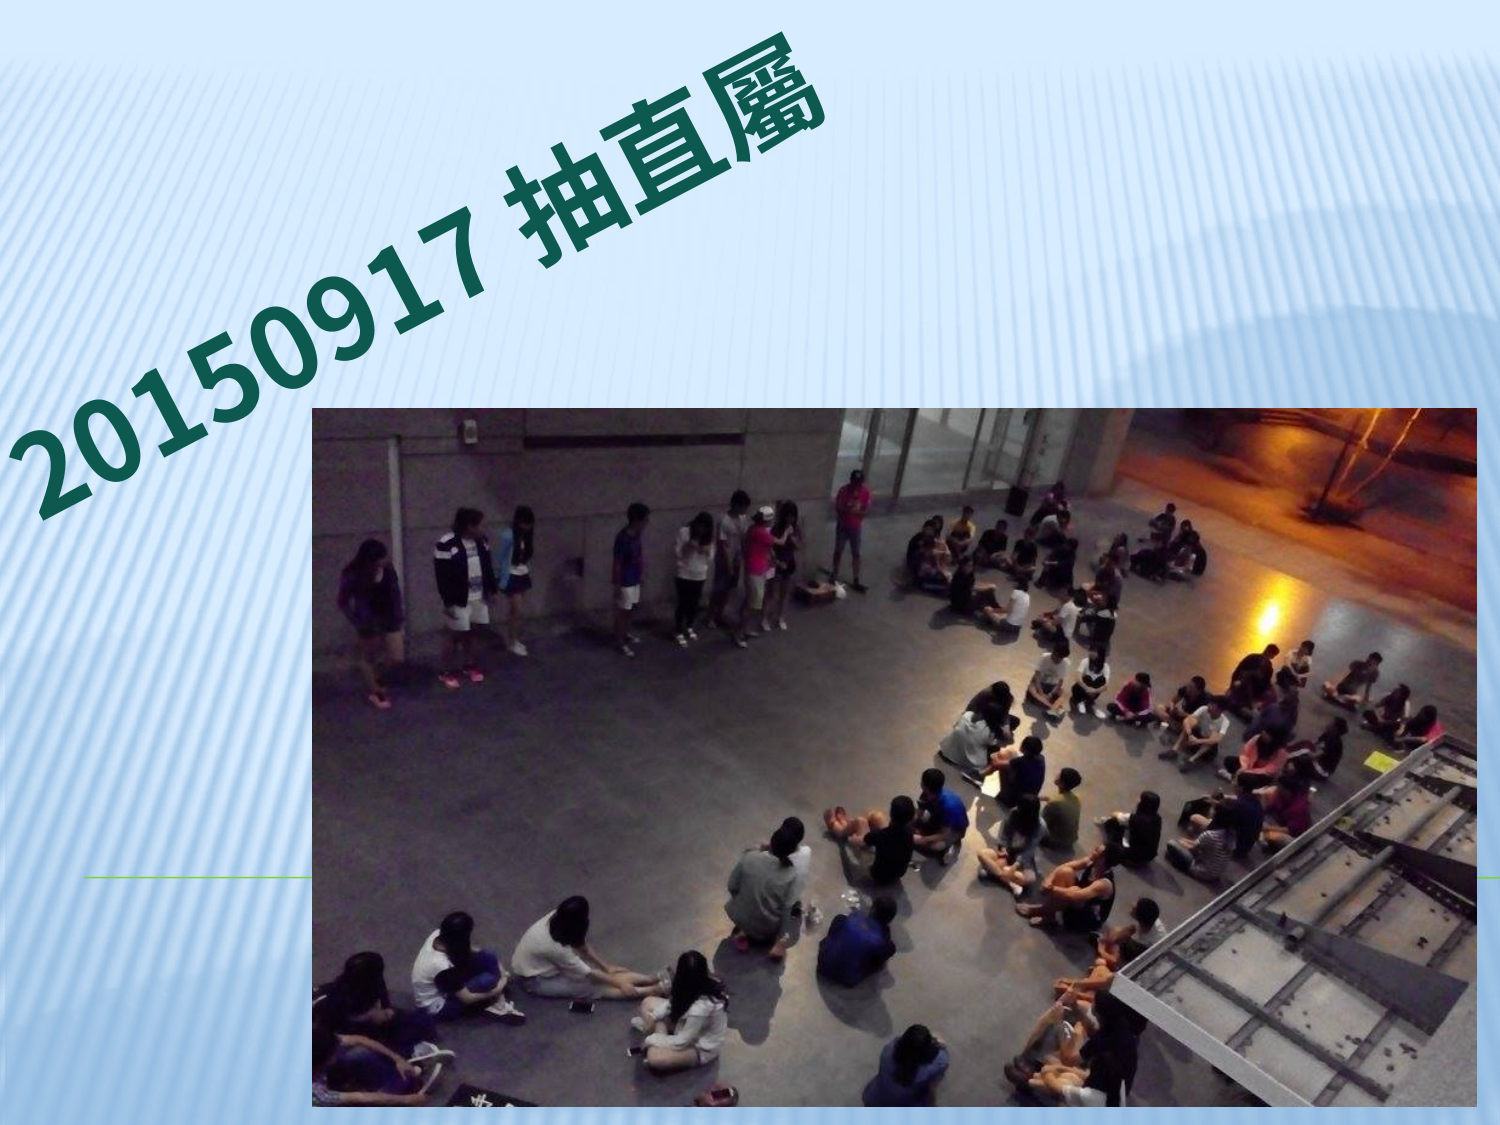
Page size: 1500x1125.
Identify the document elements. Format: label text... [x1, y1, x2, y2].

picture [0, 0, 778, 408]
picture [0, 0, 1500, 1125]
title 20150917抽直屬 [0, 0, 883, 600]
